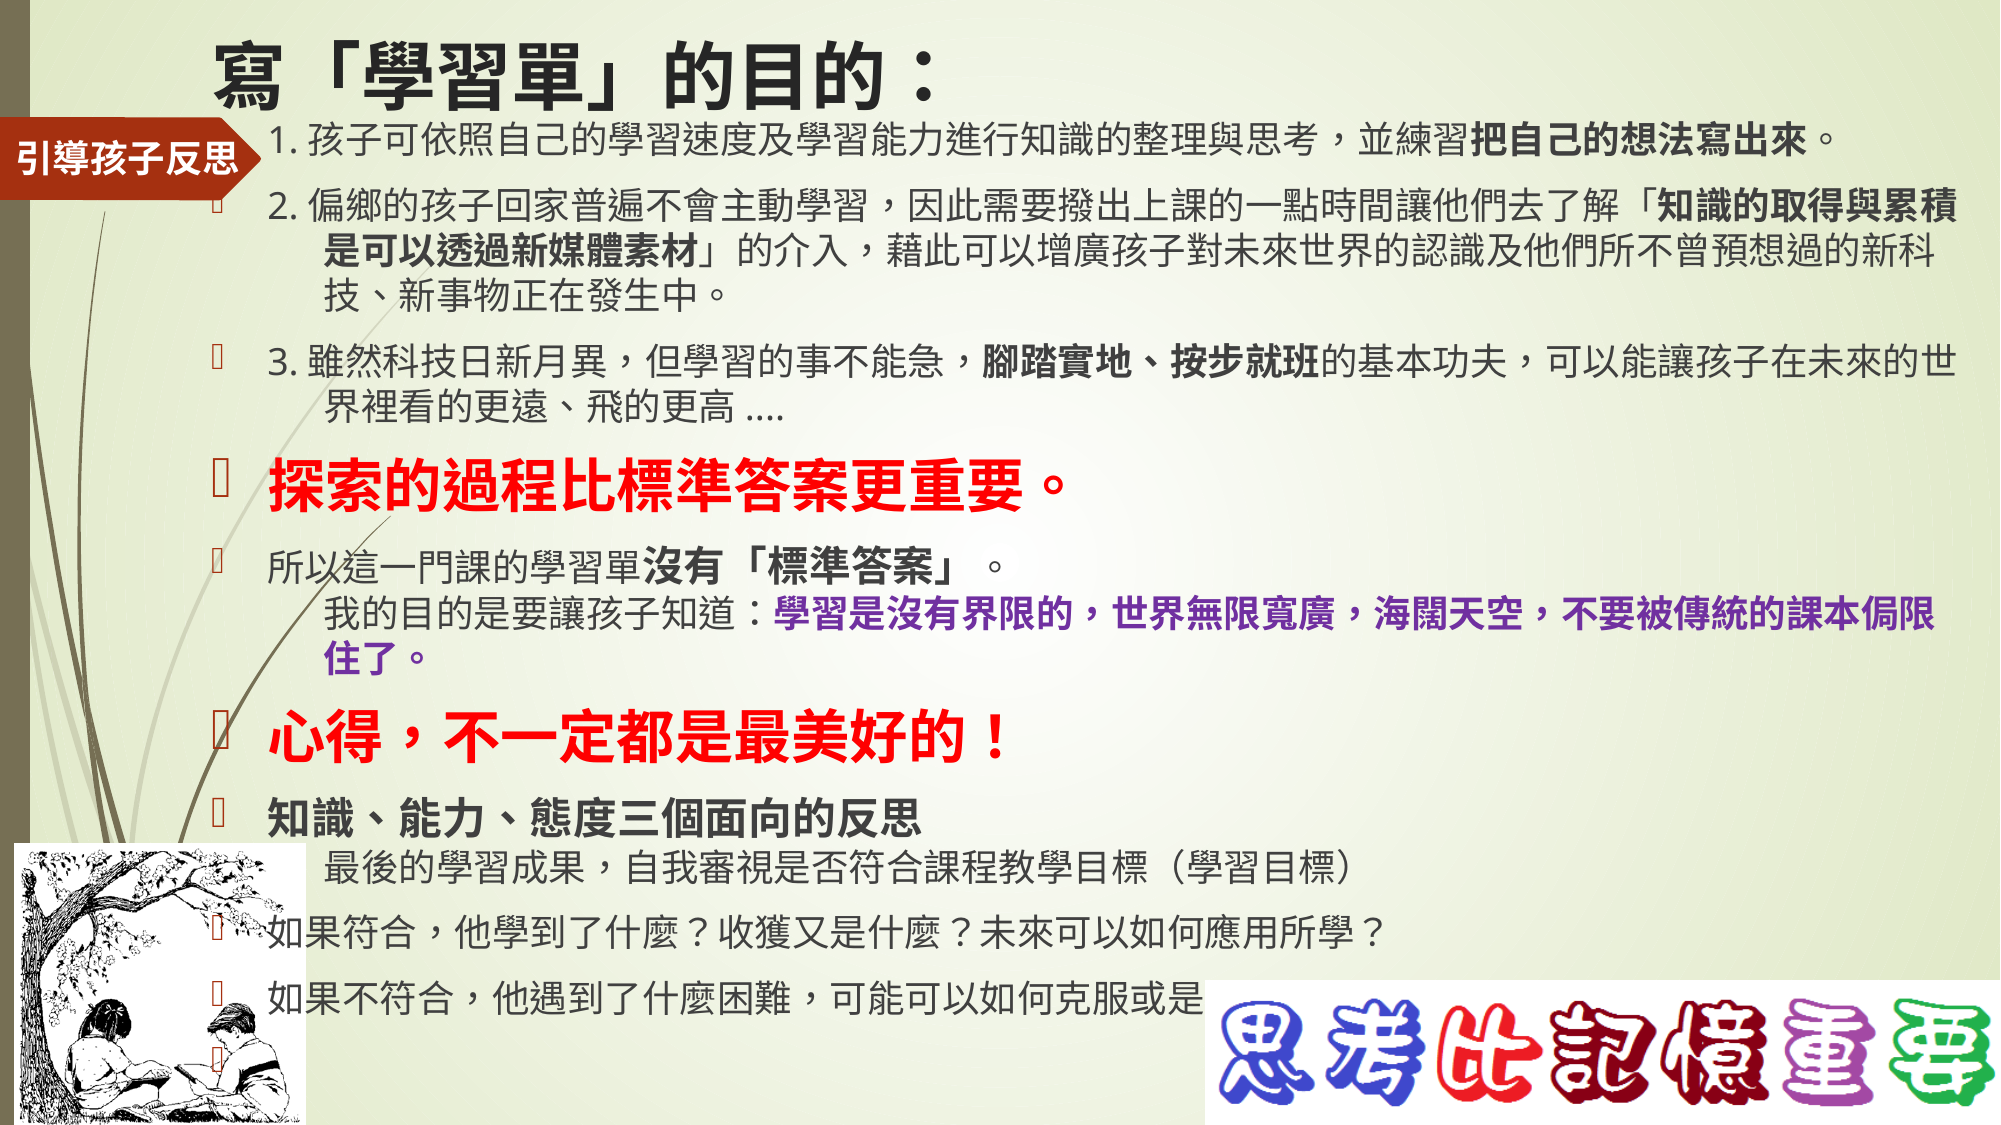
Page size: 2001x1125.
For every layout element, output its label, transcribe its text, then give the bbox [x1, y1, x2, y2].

text_box 引導孩子反思 [0, 127, 258, 188]
title 寫「學習單」的目的： [195, 22, 1658, 108]
list 1.孩子可依照自己的學習速度及學習能力進行知識的整理與思考，並練習把自己的想法寫出來。 2.偏鄉的孩子回家普遍不會主動學習，因此需要撥出上課的一點時間讓他們去了解「知識的取得與累積是可以透過新媒體素材」的介入，藉此可以增廣孩子對未來世界的認識及他們所不曾預想過的新科技、新事物正在發生中。 3.雖然科技日新月異，但學習的事不能急，腳踏實地、按步就班的基本功夫，可以能讓孩子在未來的世界裡看的更遠、飛的更高.... 探索的過程比標準答案更重要。 所以這一門課的學習單沒有「標準答案」。 我的目的是要讓孩子知道：學習是沒有界限的，世界無限寬廣，海闊天空，不要被傳統的課本侷限住了。 心得，不一定都是最美好的！ 知識、能力、態度三個面向的反思 最後的學習成果，自我審視是否符合課程教學目標（學習目標） 如果符合，他學到了什麼？收獲又是什麼？未來可以如何應用所學？ 如果不符合，他遇到了什麼困難，可能可以如何克服或是未來再努力的目標設定… [195, 108, 1973, 1125]
picture [1205, 980, 2000, 1125]
picture [14, 843, 195, 1125]
